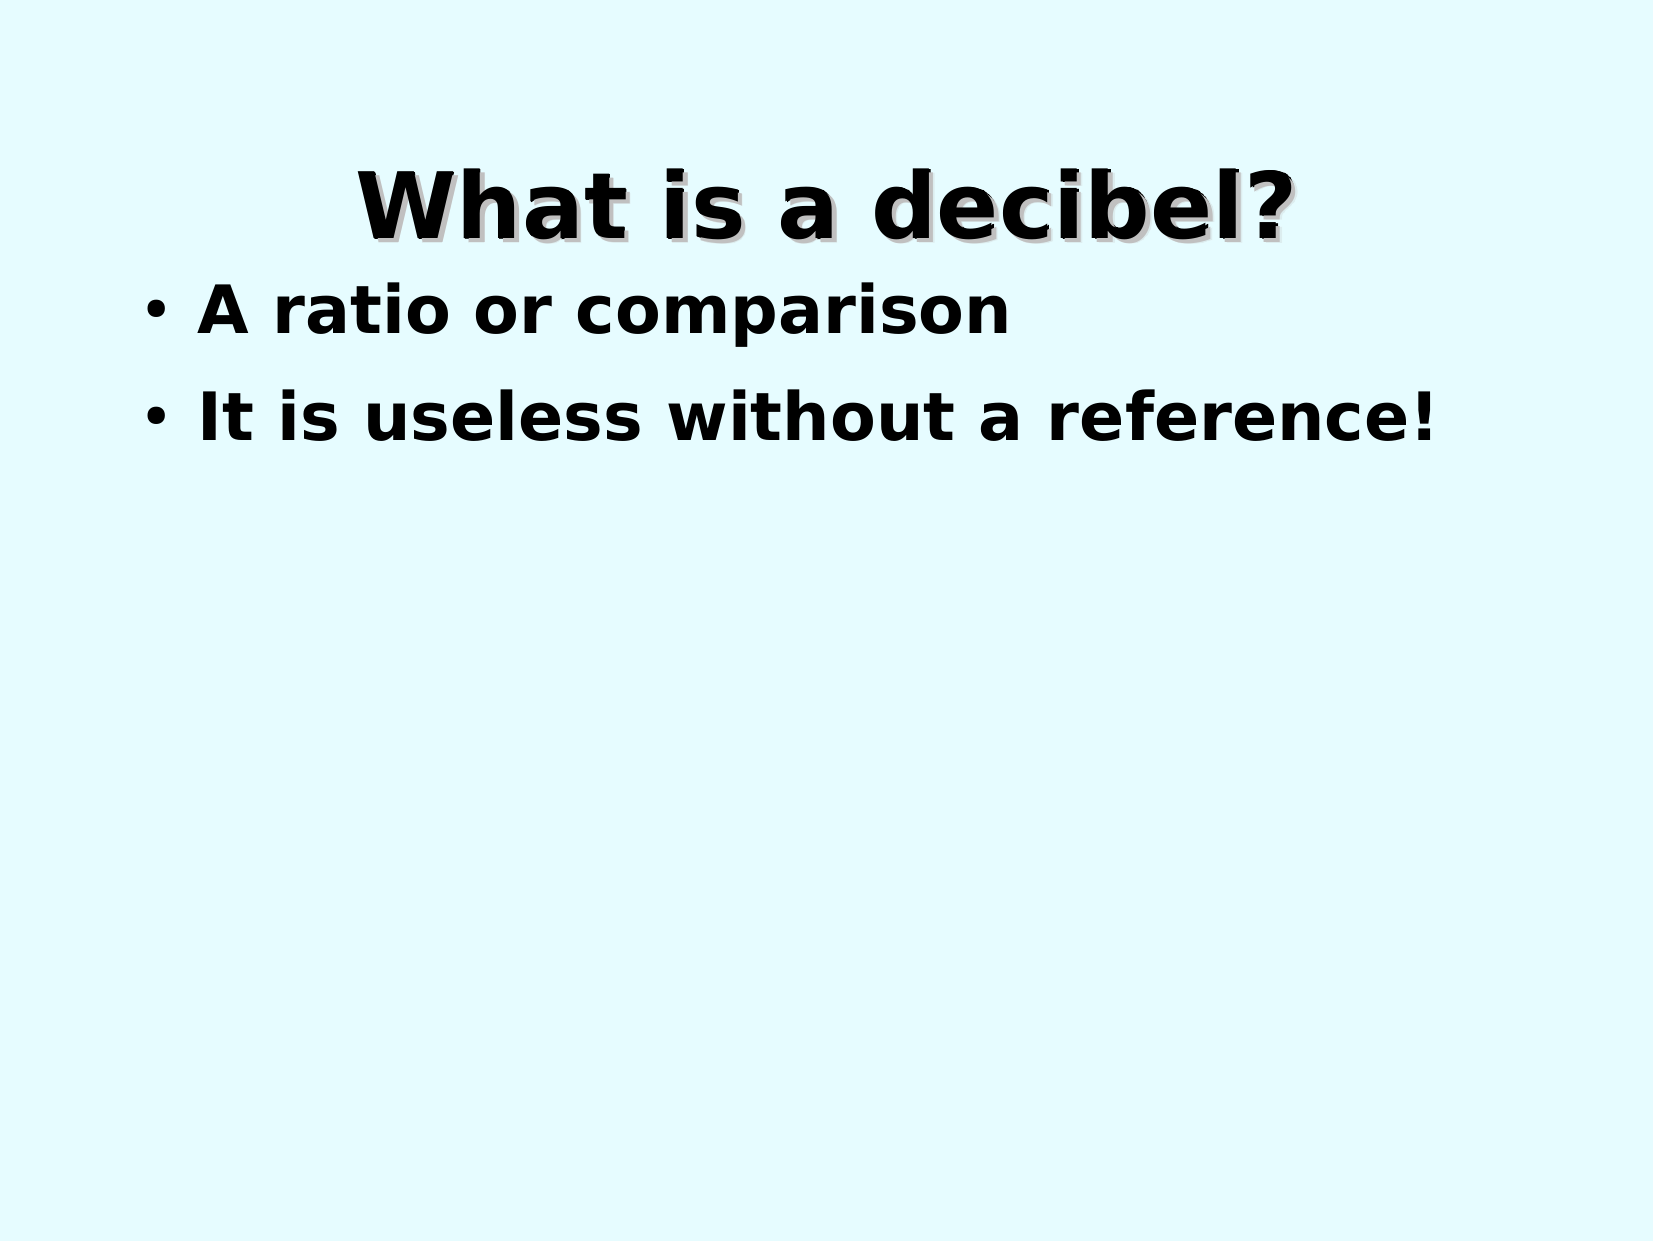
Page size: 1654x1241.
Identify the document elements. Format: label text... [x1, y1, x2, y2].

title What is a decibel? [121, 102, 1534, 311]
list A ratio or comparison It is useless without a reference! [126, 271, 1539, 587]
